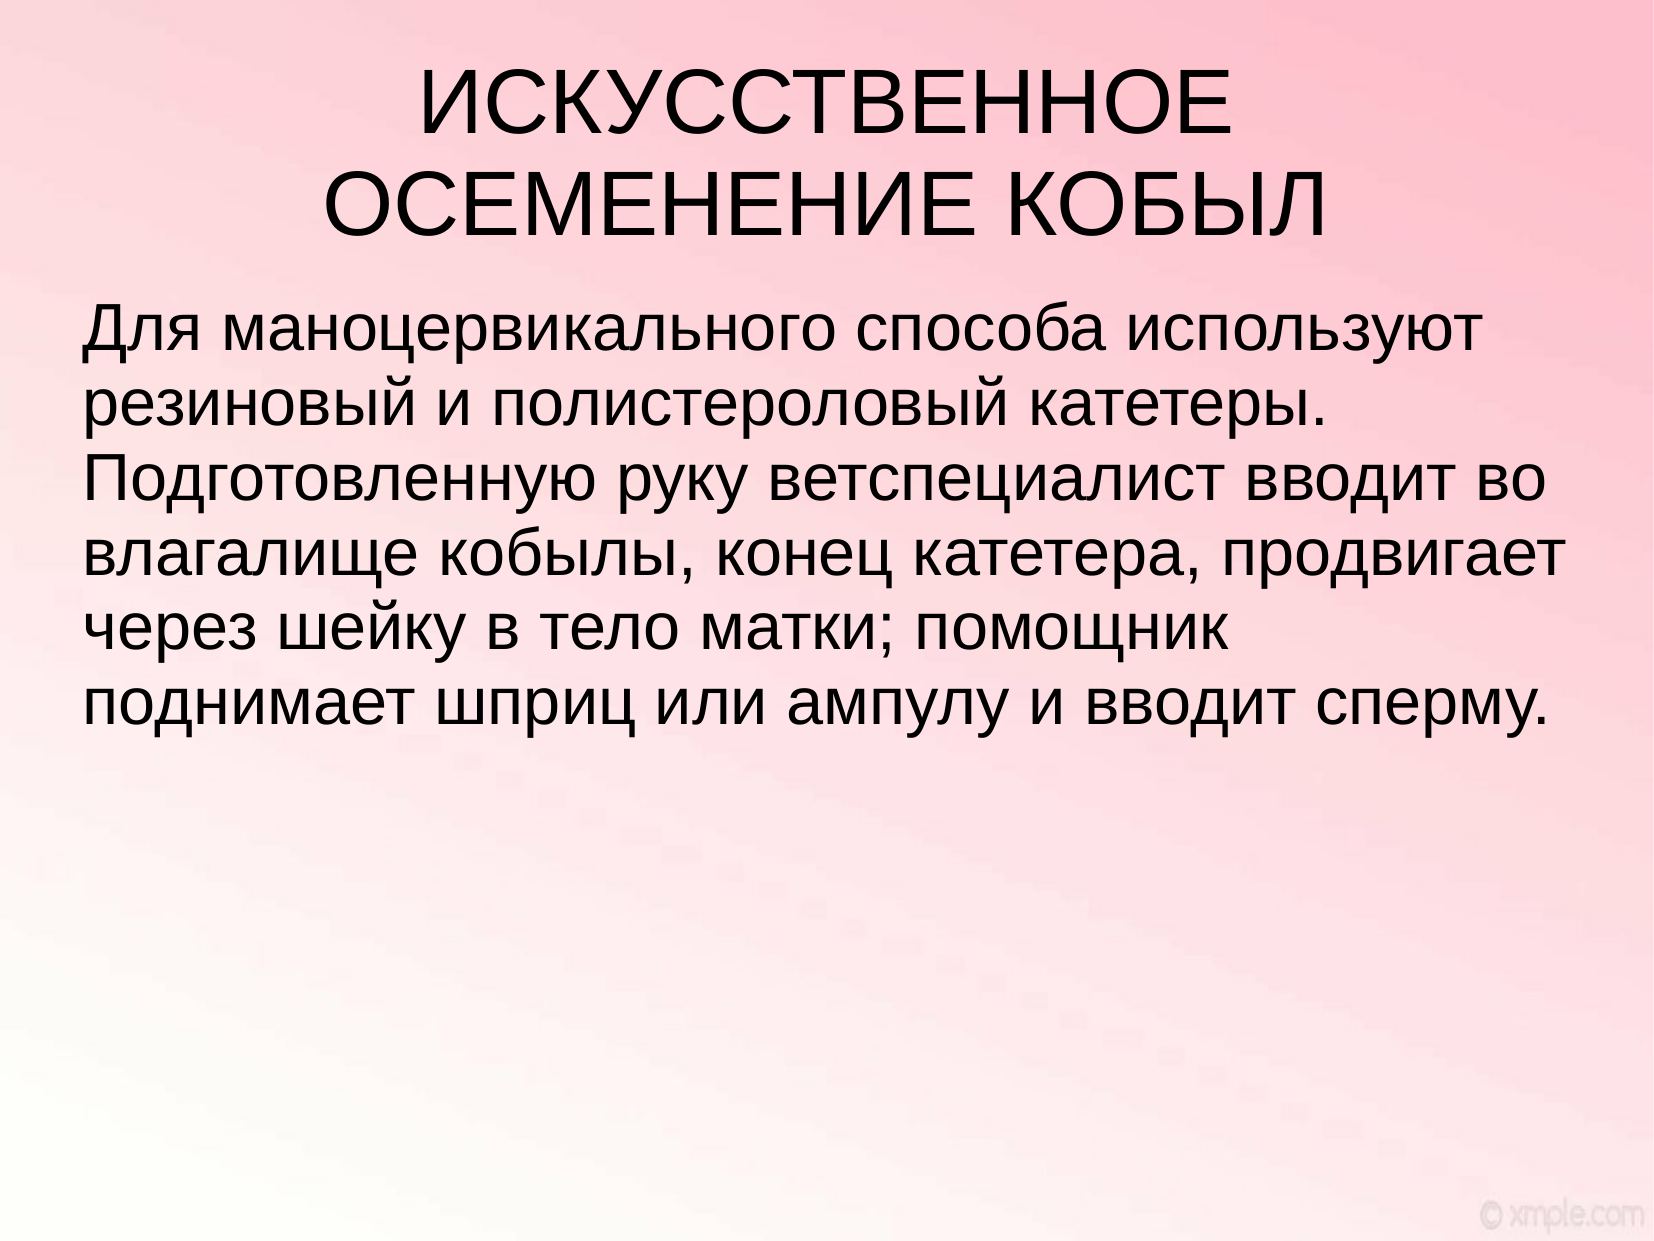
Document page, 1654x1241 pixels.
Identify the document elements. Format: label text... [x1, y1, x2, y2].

title ИСКУССТВЕННОЕ ОСЕМЕНЕНИЕ КОБЫЛ [82, 49, 1571, 257]
list Для маноцервикального способа используют резиновый и полистероловый катетеры. Подготовленную руку ветспециалист вводит во влагалище кобылы, конец катетера, продвигает через шейку в тело матки; помощник поднимает шприц или ампулу и вводит сперму. [82, 290, 1571, 1109]
picture [0, 0, 1654, 1241]
